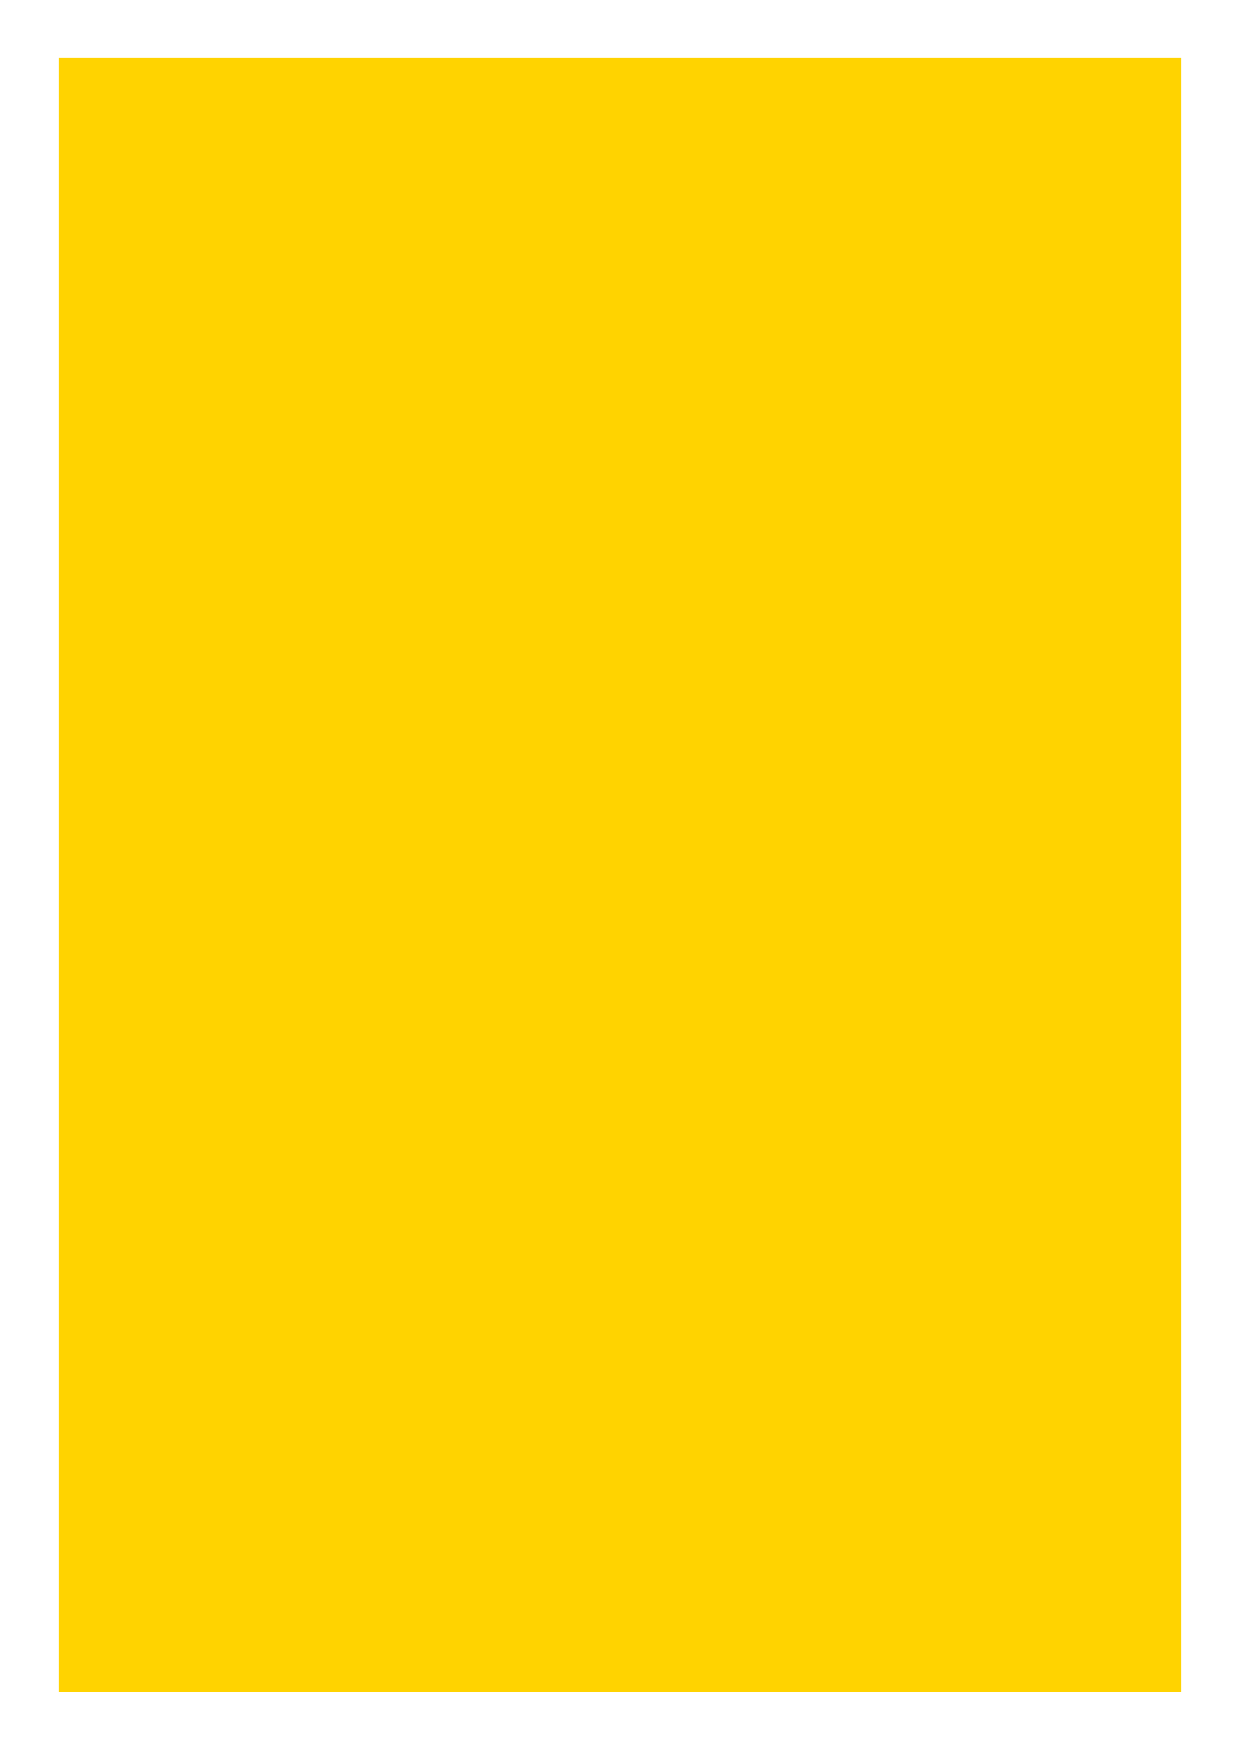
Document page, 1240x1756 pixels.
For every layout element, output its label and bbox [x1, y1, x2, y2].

text_box [58, 57, 1182, 1692]
